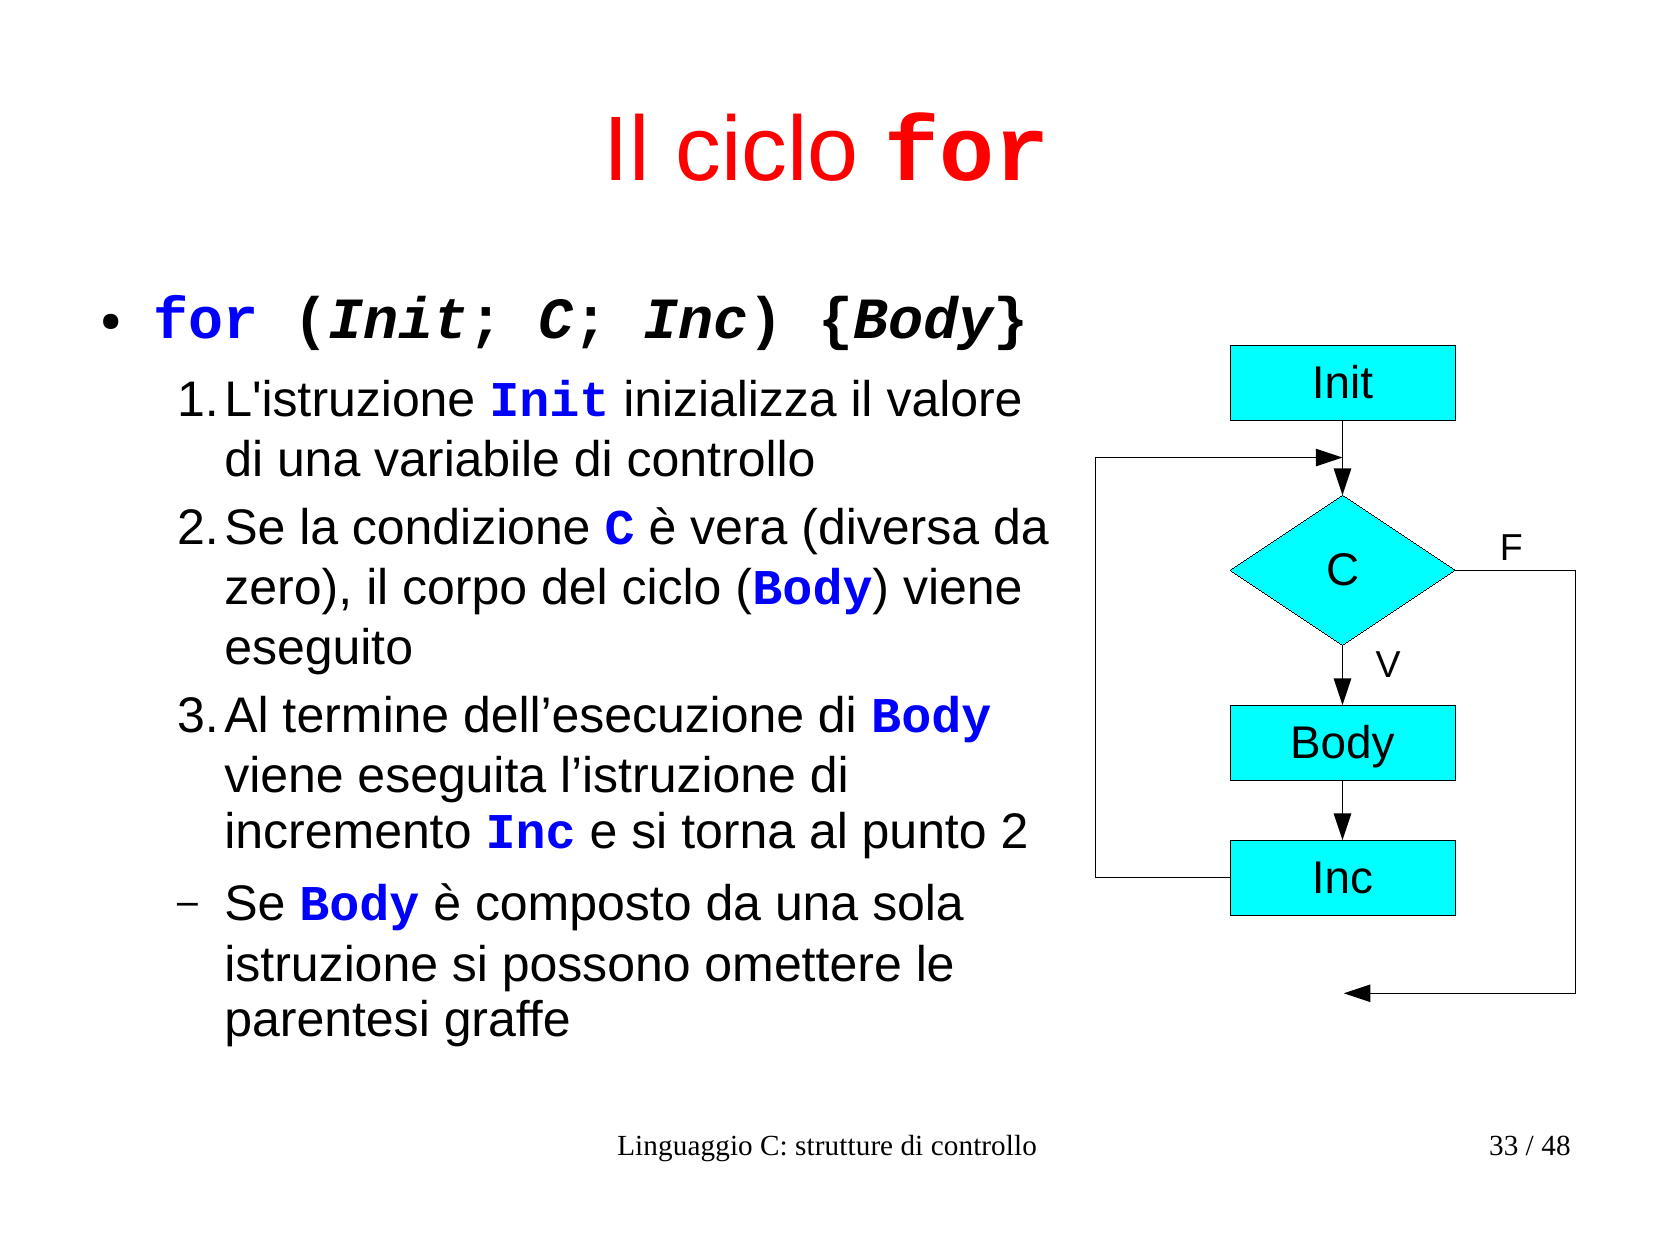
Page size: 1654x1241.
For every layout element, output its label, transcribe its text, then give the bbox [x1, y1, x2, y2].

text_box C [1230, 495, 1456, 645]
text_box V [1360, 636, 1416, 694]
text_box F [1485, 571, 1538, 576]
list for (Init; C; Inc) {Body} L'istruzione Init inizializza il valore di una variabile di controllo Se la condizione C è vera (diversa da zero), il corpo del ciclo (Body) viene eseguito Al termine dell’esecuzione di Body viene eseguita l’istruzione di incremento Inc e si torna al punto 2 Se Body è composto da una sola istruzione si possono omettere le parentesi graffe [82, 290, 1066, 1109]
text_box Inc [1230, 840, 1456, 916]
title Il ciclo for [82, 49, 1571, 257]
text_box Body [1230, 705, 1456, 781]
text_box Init [1230, 345, 1456, 421]
text_box F [1485, 518, 1538, 570]
